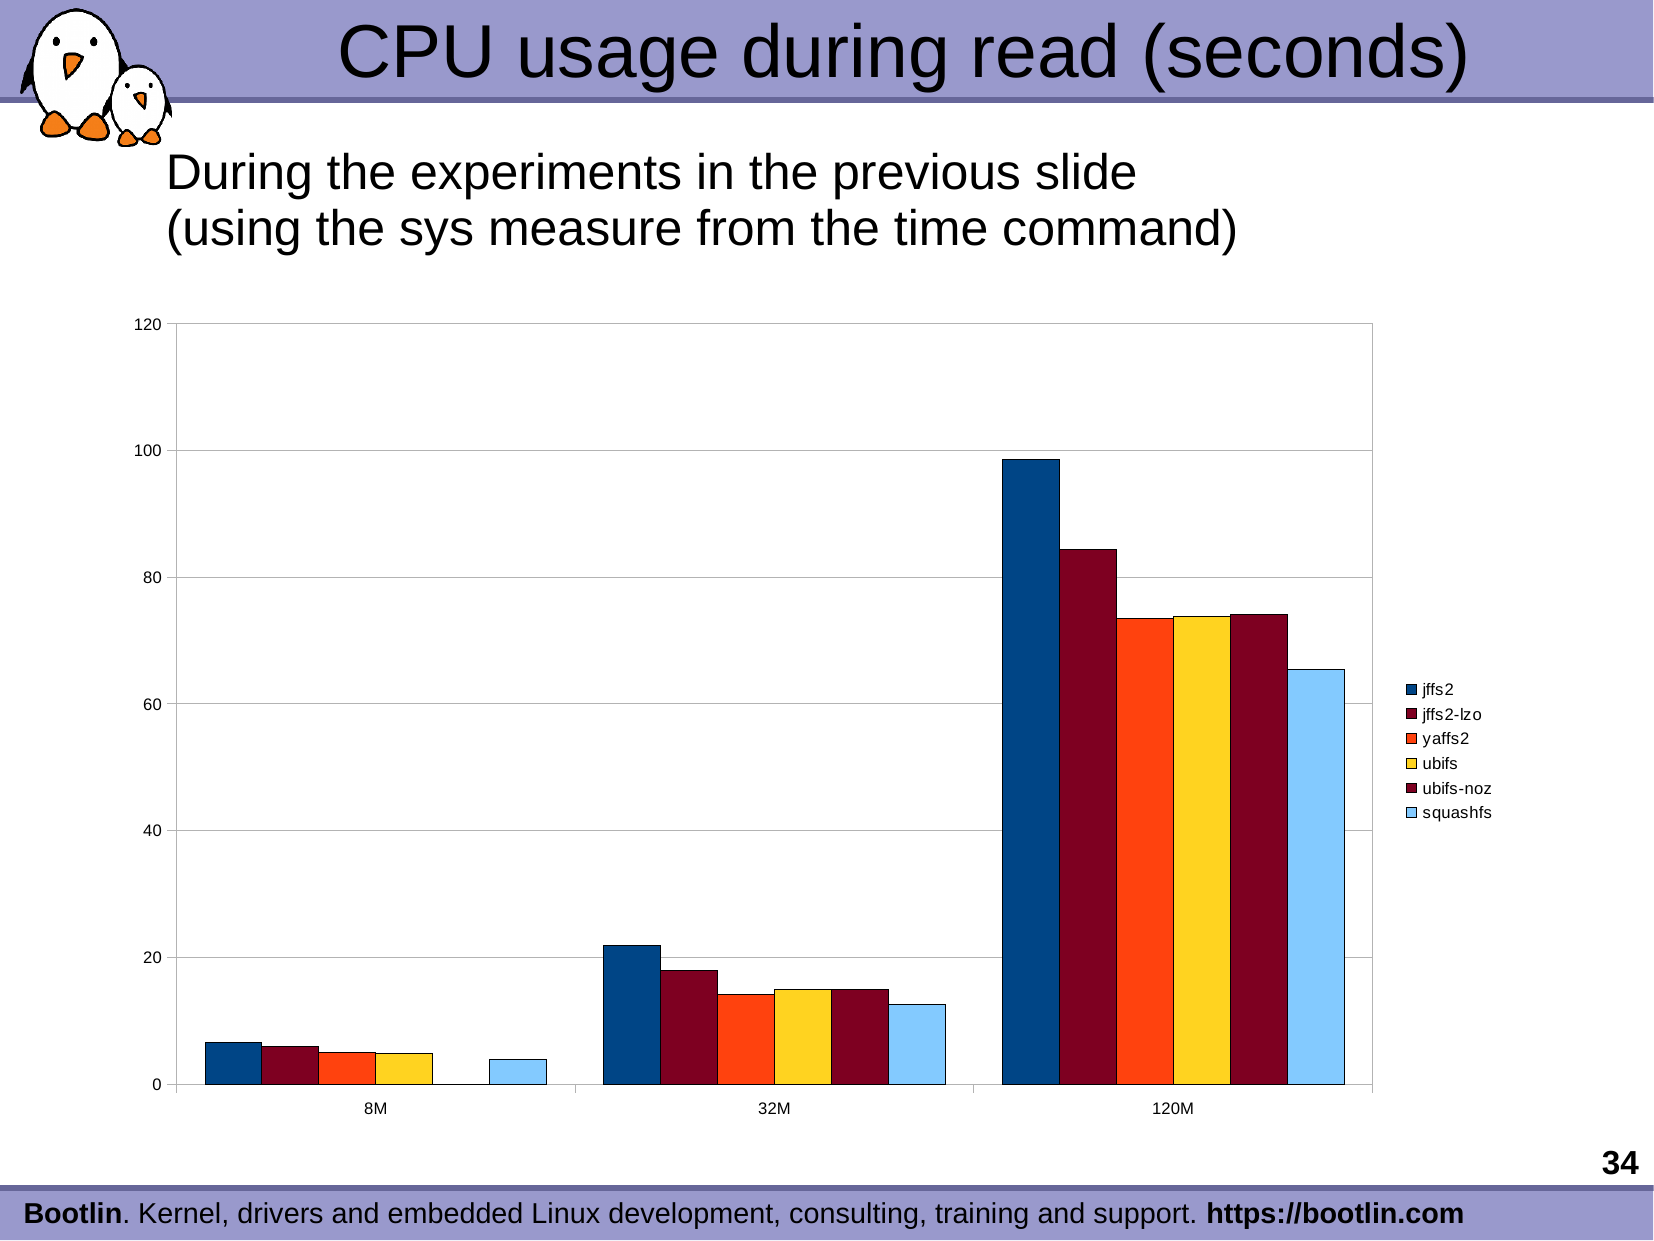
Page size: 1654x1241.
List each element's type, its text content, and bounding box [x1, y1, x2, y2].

title CPU usage during read (seconds) [178, 5, 1631, 97]
chart [105, 298, 1518, 1149]
picture [20, 8, 172, 147]
text_box During the experiments in the previous slide (using the sys measure from the time command) [165, 143, 1240, 268]
